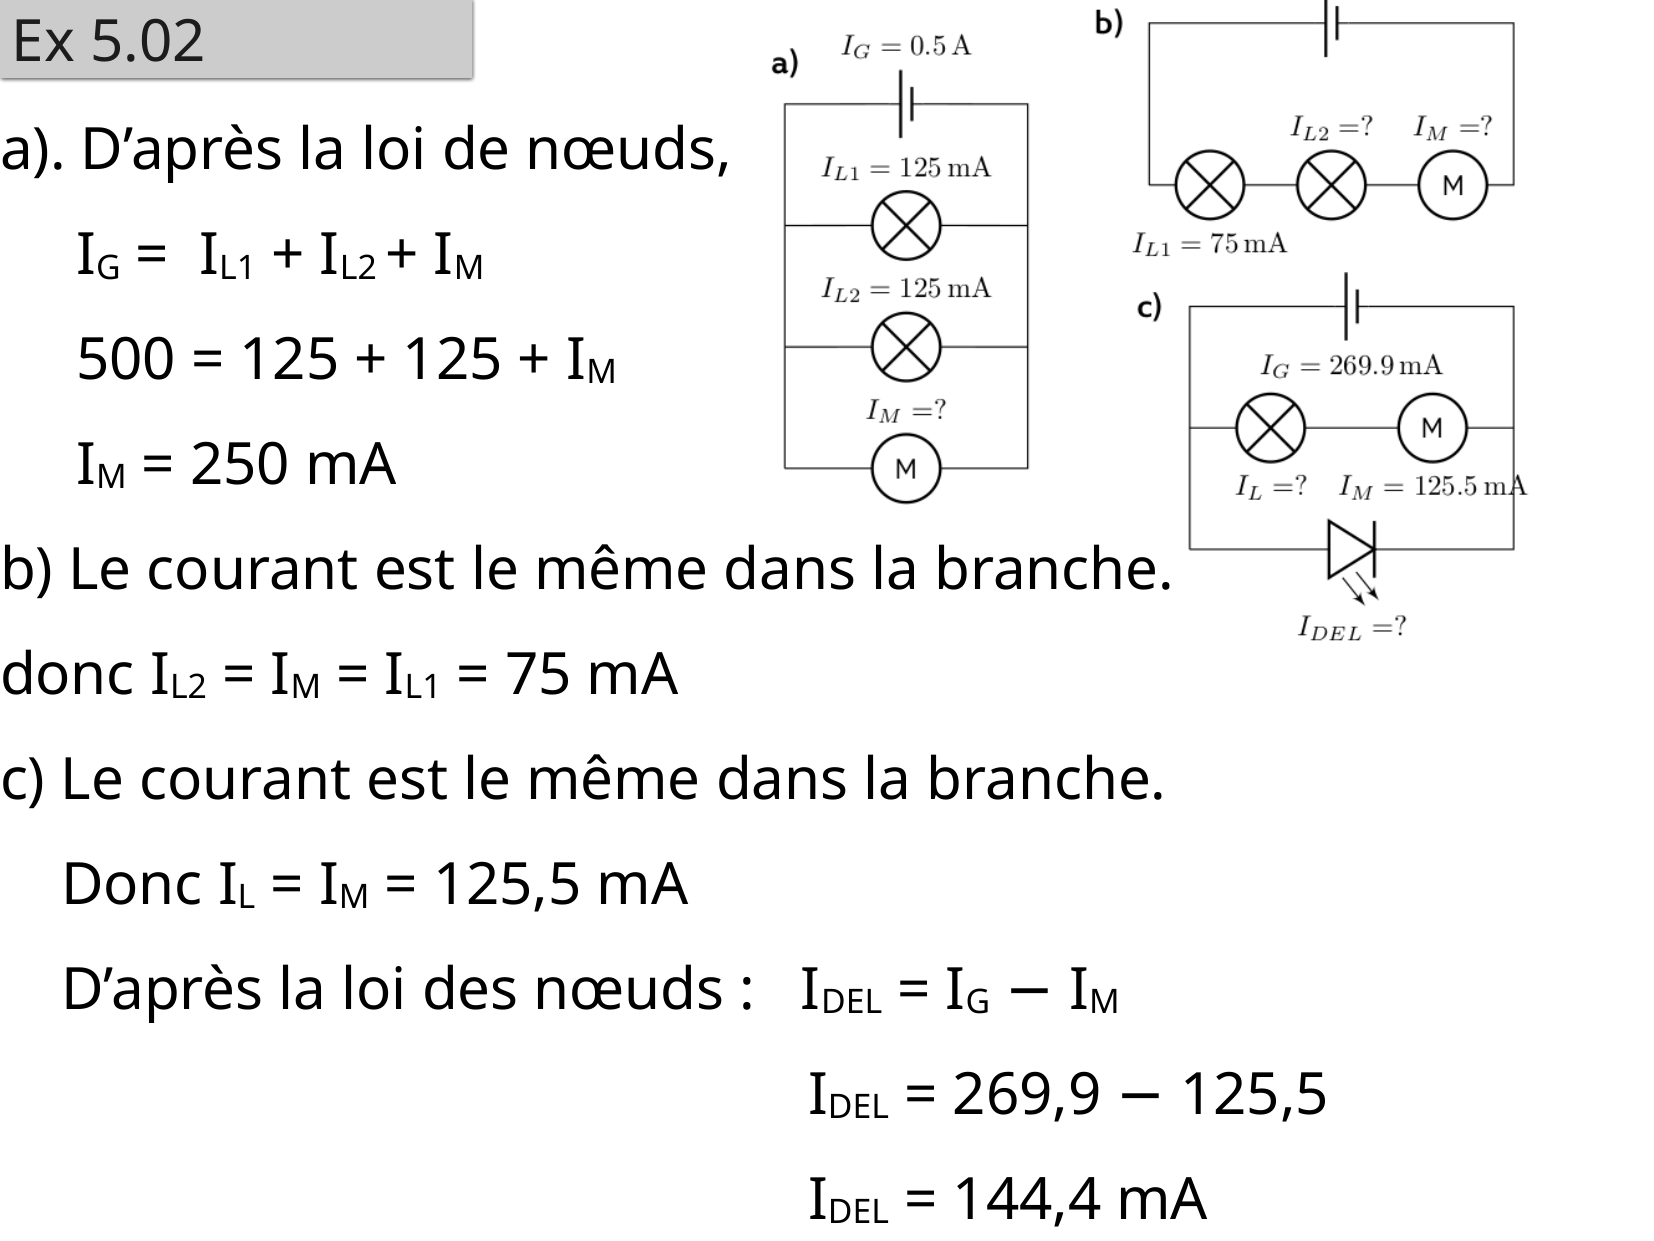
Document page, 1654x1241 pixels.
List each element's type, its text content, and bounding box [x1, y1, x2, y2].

list a). D’après la loi de nœuds, IG = IL1 + IL2 + IM 500 = 125 + 125 + IM IM = 250 mA b) Le courant est le même dans la branche. donc IL2 = IM = IL1 = 75 mA c) Le courant est le même dans la branche. Donc IL = IM = 125,5 mA D’après la loi des nœuds : IDEL = IG − IM IDEL = 269,9 − 125,5 IDEL = 144,4 mA [0, 107, 1645, 1241]
title Ex 5.02 [0, 0, 473, 79]
picture [639, 0, 1654, 669]
